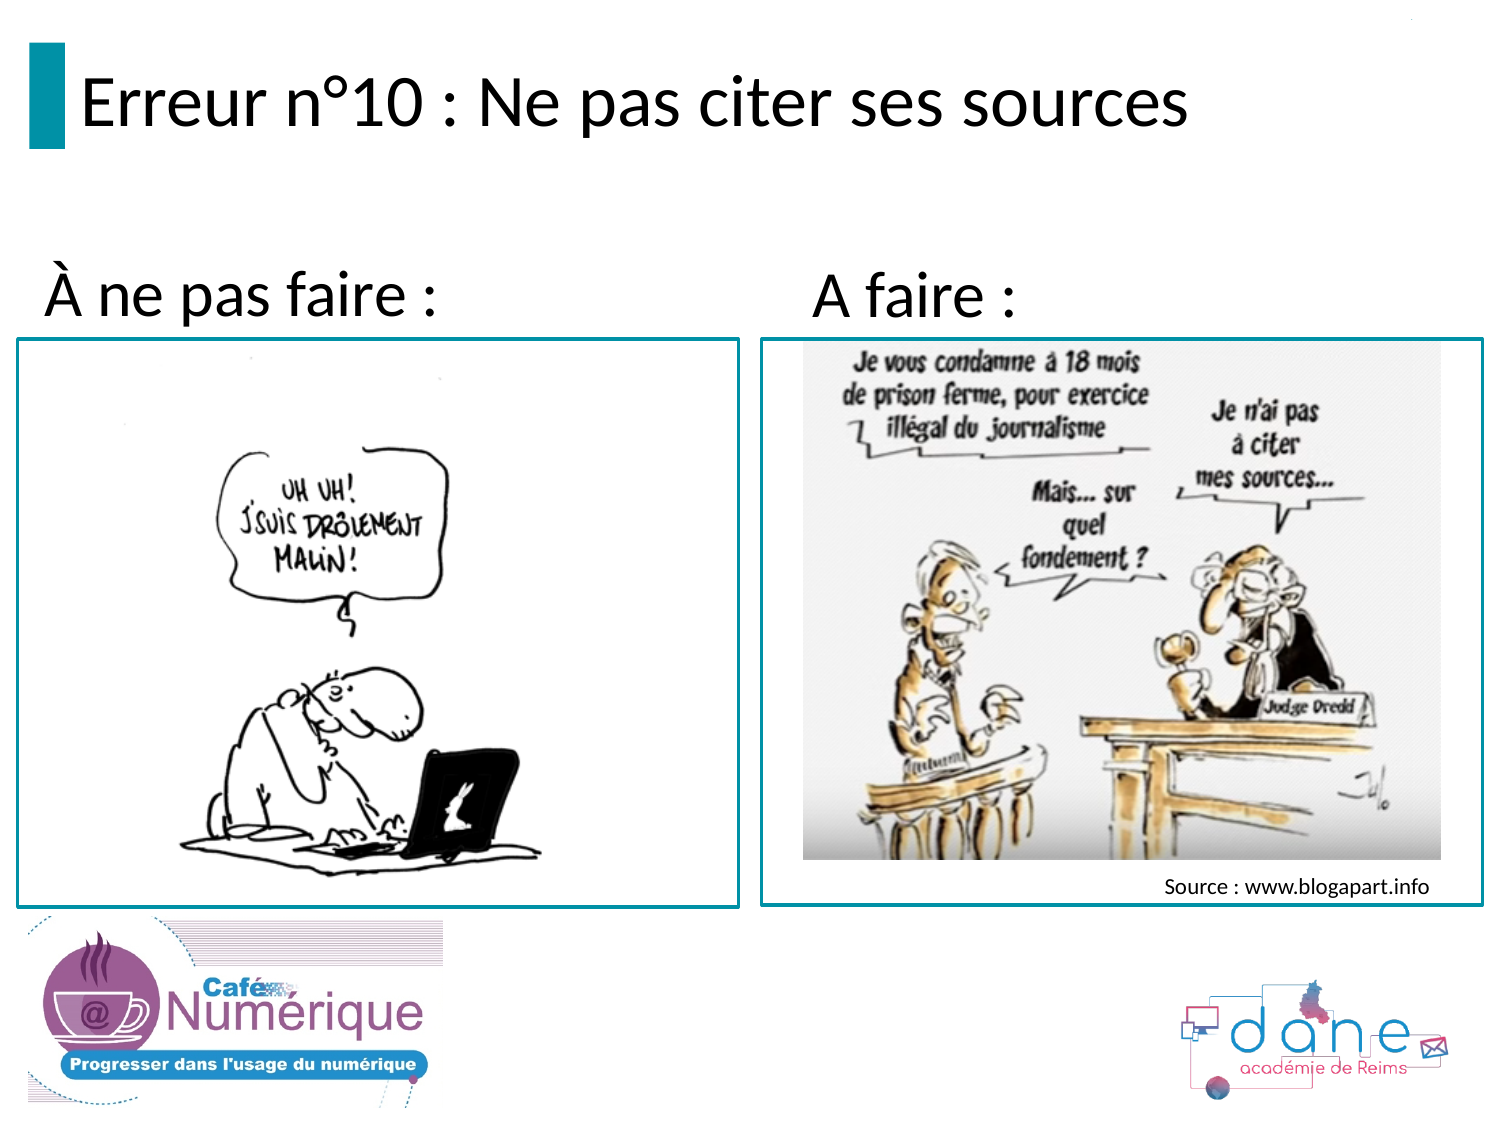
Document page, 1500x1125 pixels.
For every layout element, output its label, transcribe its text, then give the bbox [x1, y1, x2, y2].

picture [28, 916, 443, 1108]
picture [803, 341, 1441, 860]
picture [123, 349, 599, 902]
text_box [761, 339, 1483, 906]
title Erreur n°10 : Ne pas citer ses sources [64, 45, 1376, 149]
text_box Source : www.blogapart.info [1057, 864, 1446, 908]
picture [1175, 976, 1451, 1102]
list À ne pas faire : [29, 243, 715, 338]
text_box [17, 338, 739, 908]
text_box A faire : [797, 243, 1483, 338]
